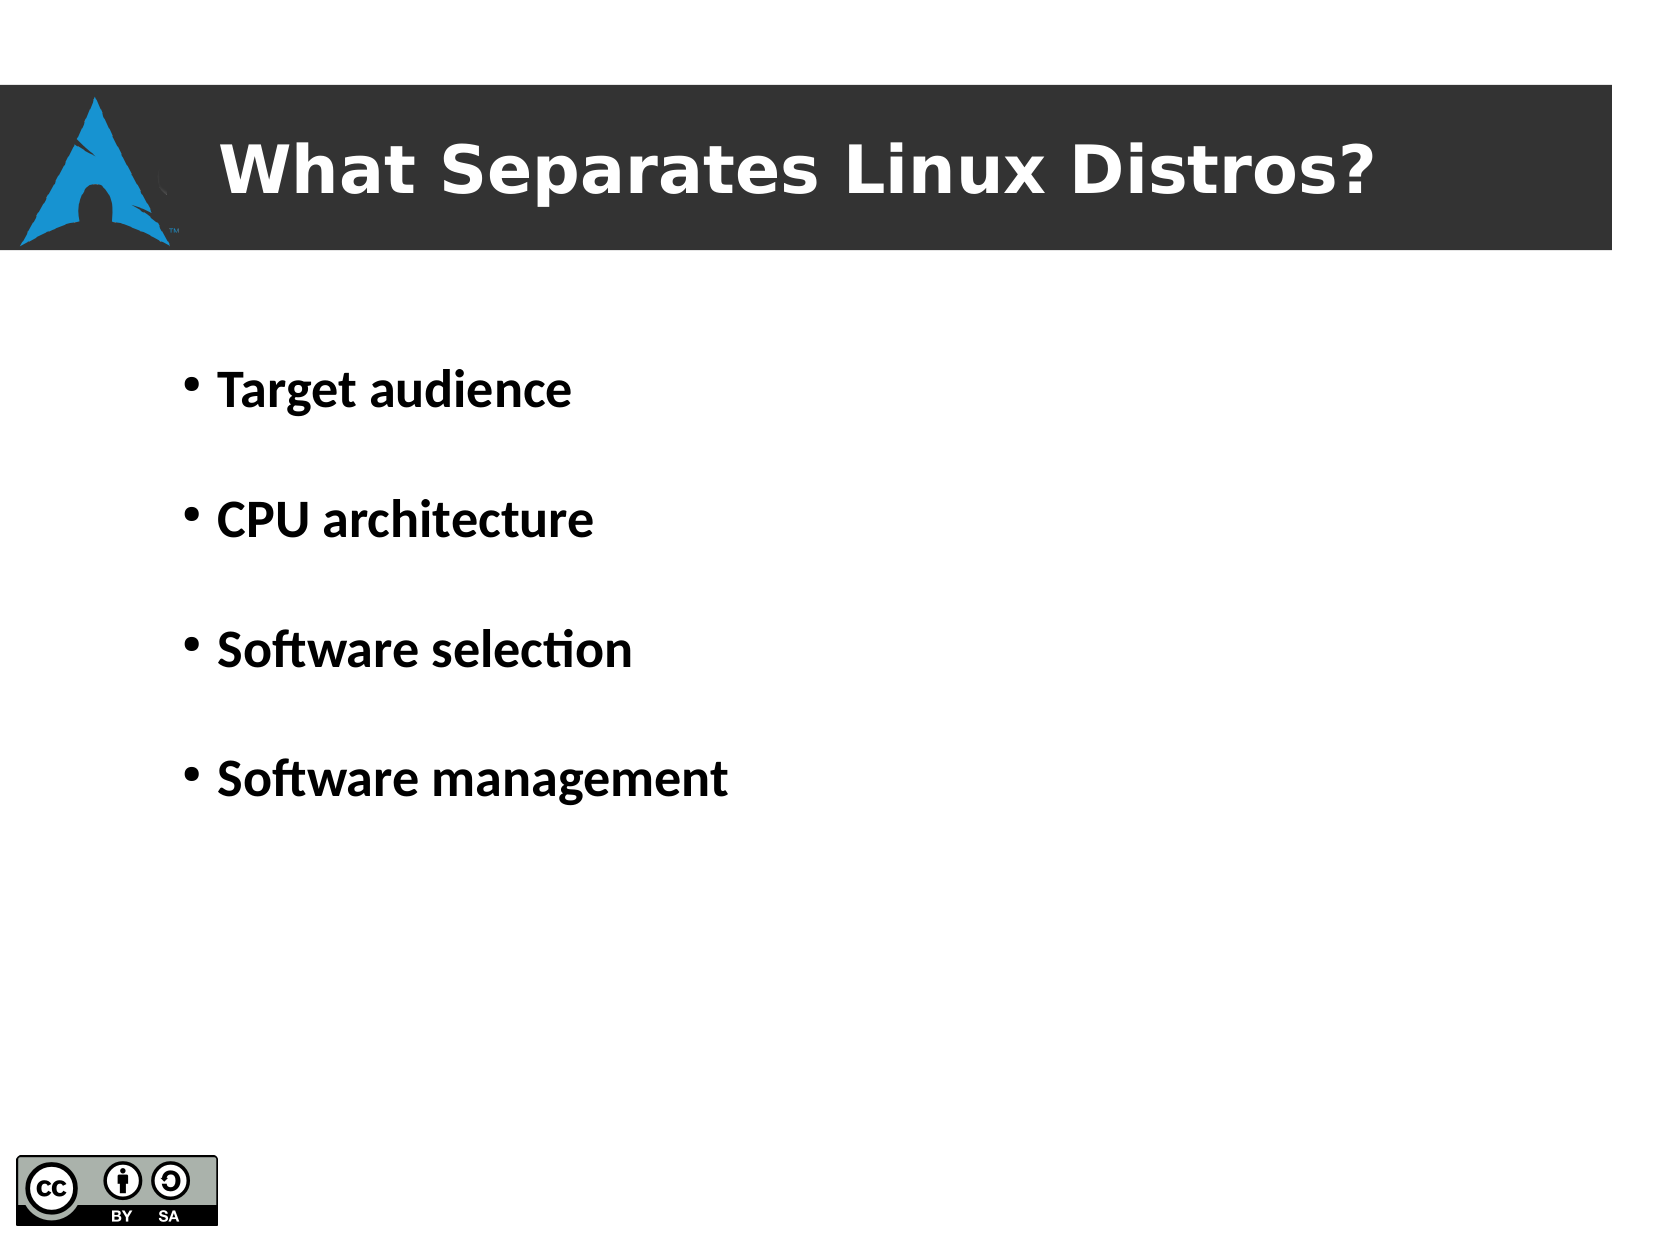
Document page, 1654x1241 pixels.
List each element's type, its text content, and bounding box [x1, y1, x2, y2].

text_box Target audience CPU architecture Software selection Software management [167, 345, 1612, 1134]
picture [16, 1155, 218, 1227]
text_box What Separates Linux Distros? [188, 84, 1612, 250]
picture [0, 81, 188, 260]
